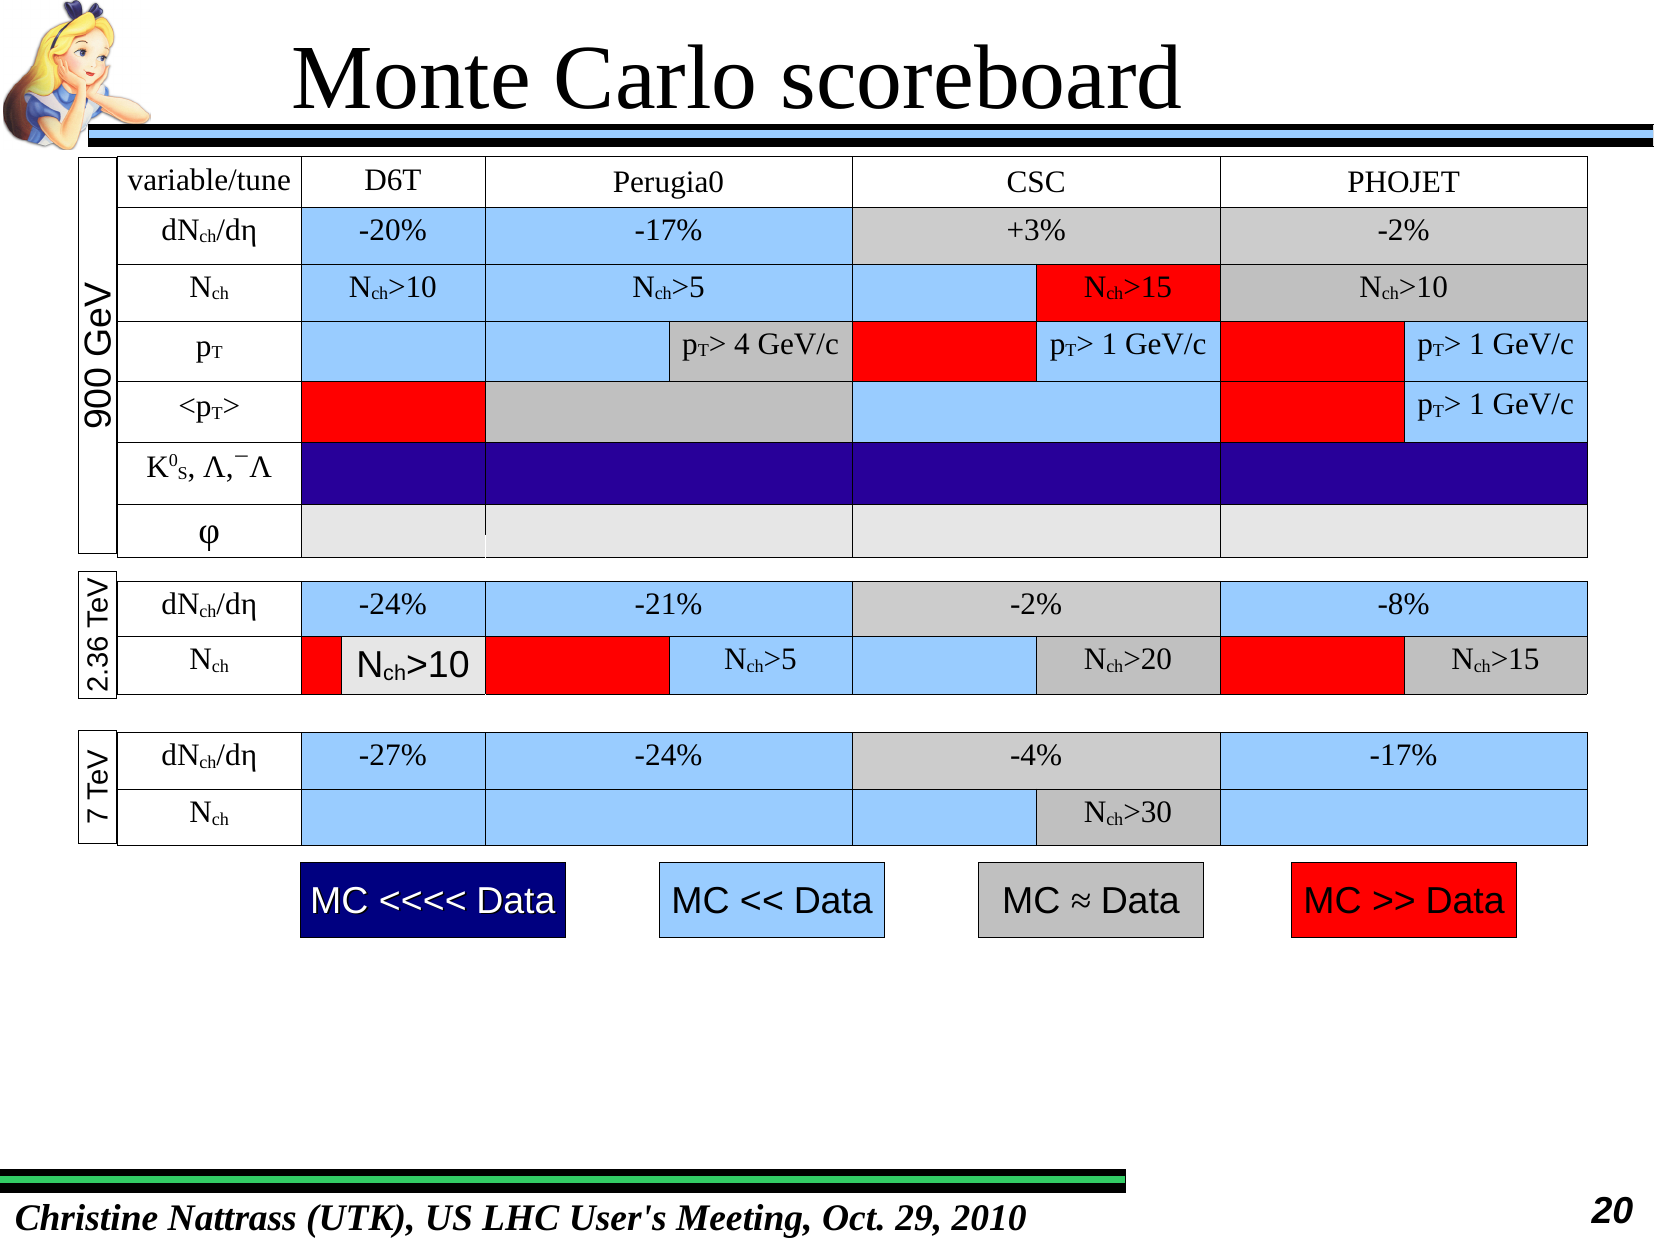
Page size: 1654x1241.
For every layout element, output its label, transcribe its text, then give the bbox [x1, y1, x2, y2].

table_cell [853, 265, 1036, 321]
text_box MC << Data [659, 862, 885, 938]
table_cell [486, 382, 852, 442]
table_header [1220, 682, 1587, 732]
table_cell [486, 637, 669, 682]
table_cell Nch>20 [1037, 637, 1220, 682]
table_cell Nch>10 [302, 265, 485, 321]
table_cell [852, 906, 1220, 966]
table_cell [486, 322, 669, 381]
table_cell Nch>10 [342, 637, 485, 682]
table_cell -2% [1221, 208, 1587, 264]
table_cell pT [118, 322, 301, 381]
text_box MC <<<< Data [300, 862, 566, 938]
table_cell [302, 790, 485, 845]
table_cell [1221, 322, 1404, 381]
table_cell -8% [1221, 582, 1587, 636]
table_cell [301, 1027, 485, 1081]
table_cell Nch>30 [1037, 790, 1220, 845]
table_header [117, 535, 301, 581]
table_cell -24% [486, 733, 852, 789]
table_cell [301, 966, 485, 1027]
table_cell dNch/dη [118, 208, 301, 264]
table_cell [1221, 382, 1404, 442]
table_cell [1036, 846, 1220, 906]
table_cell [853, 637, 1036, 682]
table_cell [852, 1027, 1220, 1081]
table_cell [486, 790, 852, 845]
table_cell Nch>15 [1037, 265, 1220, 321]
table_cell [852, 966, 1220, 1027]
table_cell [302, 443, 485, 504]
table_cell [301, 938, 485, 966]
table_cell Nch [118, 790, 301, 845]
table_cell [1404, 846, 1587, 906]
table_header [301, 535, 485, 581]
table_cell pT> 1 GeV/c [1405, 382, 1587, 442]
table_cell pT> 4 GeV/c [670, 322, 852, 381]
table_cell [852, 846, 1036, 906]
table_cell dNch/dη [118, 582, 301, 636]
table_cell [1404, 906, 1587, 966]
table_cell Nch>5 [670, 637, 852, 682]
text_box 2.36 TeV [78, 571, 117, 699]
table_cell [1221, 505, 1587, 535]
table_cell [117, 846, 301, 906]
table_cell φ [210, 527, 215, 535]
picture [3, 0, 151, 15]
table_cell [1221, 637, 1404, 682]
table_header D6T [302, 157, 485, 207]
table_cell [302, 382, 485, 442]
table_cell [301, 846, 485, 862]
table_cell [853, 790, 1036, 845]
table_header variable/tune [118, 157, 301, 207]
table_cell -20% [302, 208, 485, 264]
text_box MC >> Data [1291, 862, 1517, 938]
text_box MC ≈ Data [978, 862, 1204, 938]
table_cell [485, 846, 669, 906]
table_header [852, 682, 1220, 732]
table_cell -27% [302, 733, 485, 789]
table_cell Nch [118, 265, 301, 321]
table_cell [1220, 846, 1404, 906]
table_cell [485, 1027, 852, 1081]
table_cell -17% [1221, 733, 1587, 789]
text_box 20 [1572, 1182, 1648, 1240]
table_header [301, 682, 485, 732]
table_header [852, 535, 1220, 581]
table_cell [853, 322, 1036, 381]
picture [3, 139, 151, 150]
text_box 900 GeV [78, 157, 117, 554]
table_header [117, 682, 301, 732]
table_cell [302, 505, 485, 535]
table_cell Nch [118, 637, 301, 682]
table_cell φ [118, 505, 301, 535]
title Monte Carlo scoreboard [0, 15, 1482, 139]
table_cell <pT> [118, 382, 301, 442]
table_cell [853, 505, 1220, 535]
table_cell [117, 966, 301, 1027]
table_cell [117, 1027, 301, 1081]
table_cell [1221, 443, 1587, 504]
table_header CSC [853, 157, 1220, 207]
table_cell [485, 966, 852, 1027]
table_cell -24% [302, 582, 485, 636]
table_cell [486, 443, 852, 504]
table_cell [1221, 790, 1587, 845]
table_cell [853, 443, 1220, 504]
table_header [486, 535, 852, 581]
table_header [1220, 535, 1587, 581]
table_cell [1220, 1027, 1587, 1081]
text_box 7 TeV [78, 730, 117, 844]
table_cell pT> 1 GeV/c [1405, 322, 1587, 381]
table_cell Nch>10 [1221, 265, 1587, 321]
table_cell -2% [853, 582, 1220, 636]
table_cell dNch/dη [118, 733, 301, 789]
table_cell [669, 846, 852, 862]
table_cell [1220, 906, 1404, 966]
table_cell [302, 322, 485, 381]
table_cell [1220, 966, 1587, 1027]
table_header Perugia0 [486, 157, 852, 207]
table_header PHOJET [1221, 157, 1587, 207]
table_cell [485, 906, 852, 966]
table_cell [853, 382, 1220, 442]
table_cell -17% [486, 208, 852, 264]
table_cell +3% [853, 208, 1220, 264]
table_cell Nch>15 [1405, 637, 1587, 682]
table_cell pT> 1 GeV/c [1037, 322, 1220, 381]
table_cell K0S, Λ,`Λ [118, 443, 301, 504]
table_cell [117, 906, 301, 966]
table_cell [302, 637, 341, 682]
table_cell Nch>5 [486, 265, 852, 321]
table_cell [486, 505, 852, 535]
table_cell -21% [486, 582, 852, 636]
table_header [485, 682, 852, 732]
table_cell -4% [853, 733, 1220, 789]
